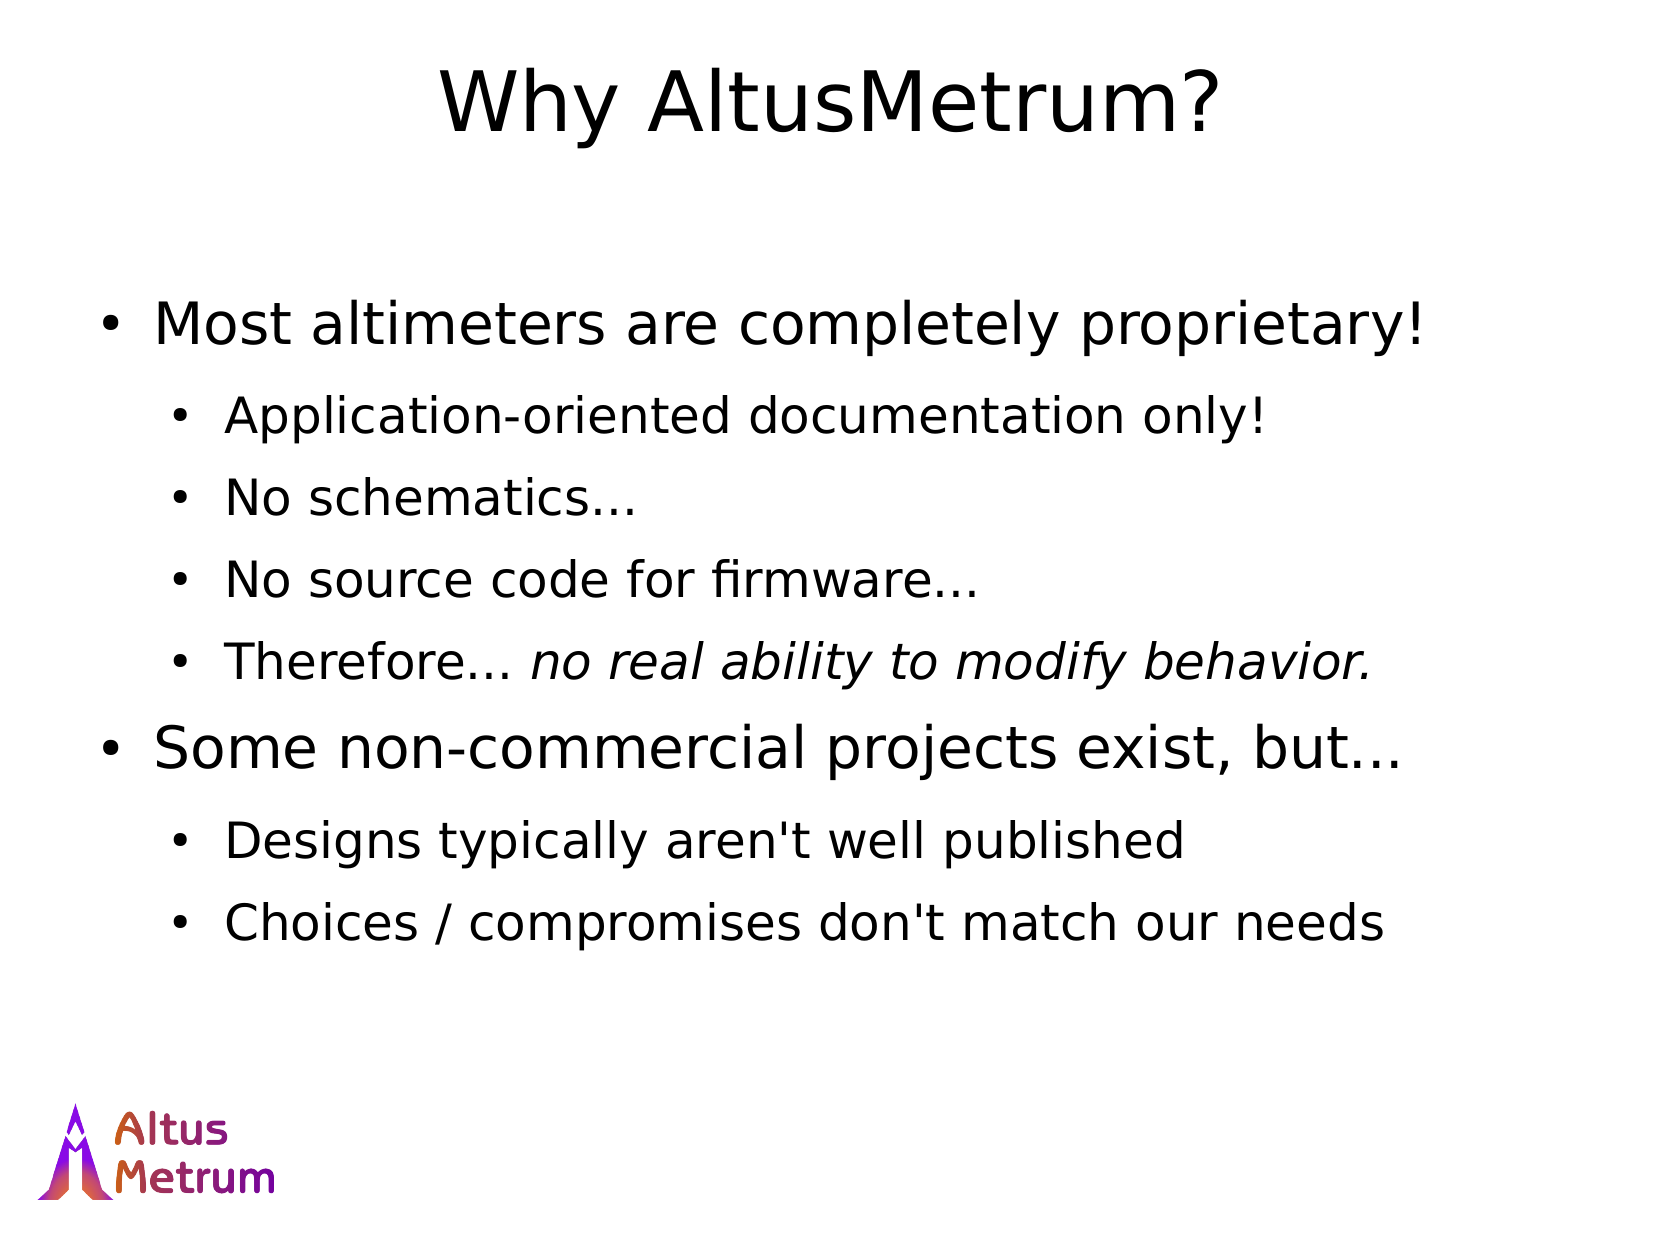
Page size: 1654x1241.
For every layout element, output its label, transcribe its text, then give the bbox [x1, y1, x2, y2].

list Most altimeters are completely proprietary! Application-oriented documentation only! No schematics... No source code for firmware... Therefore... no real ability to modify behavior. Some non-commercial projects exist, but... Designs typically aren't well published Choices / compromises don't match our needs [82, 290, 1571, 1094]
title Why AltusMetrum? [86, 17, 1576, 188]
picture [37, 1103, 274, 1200]
